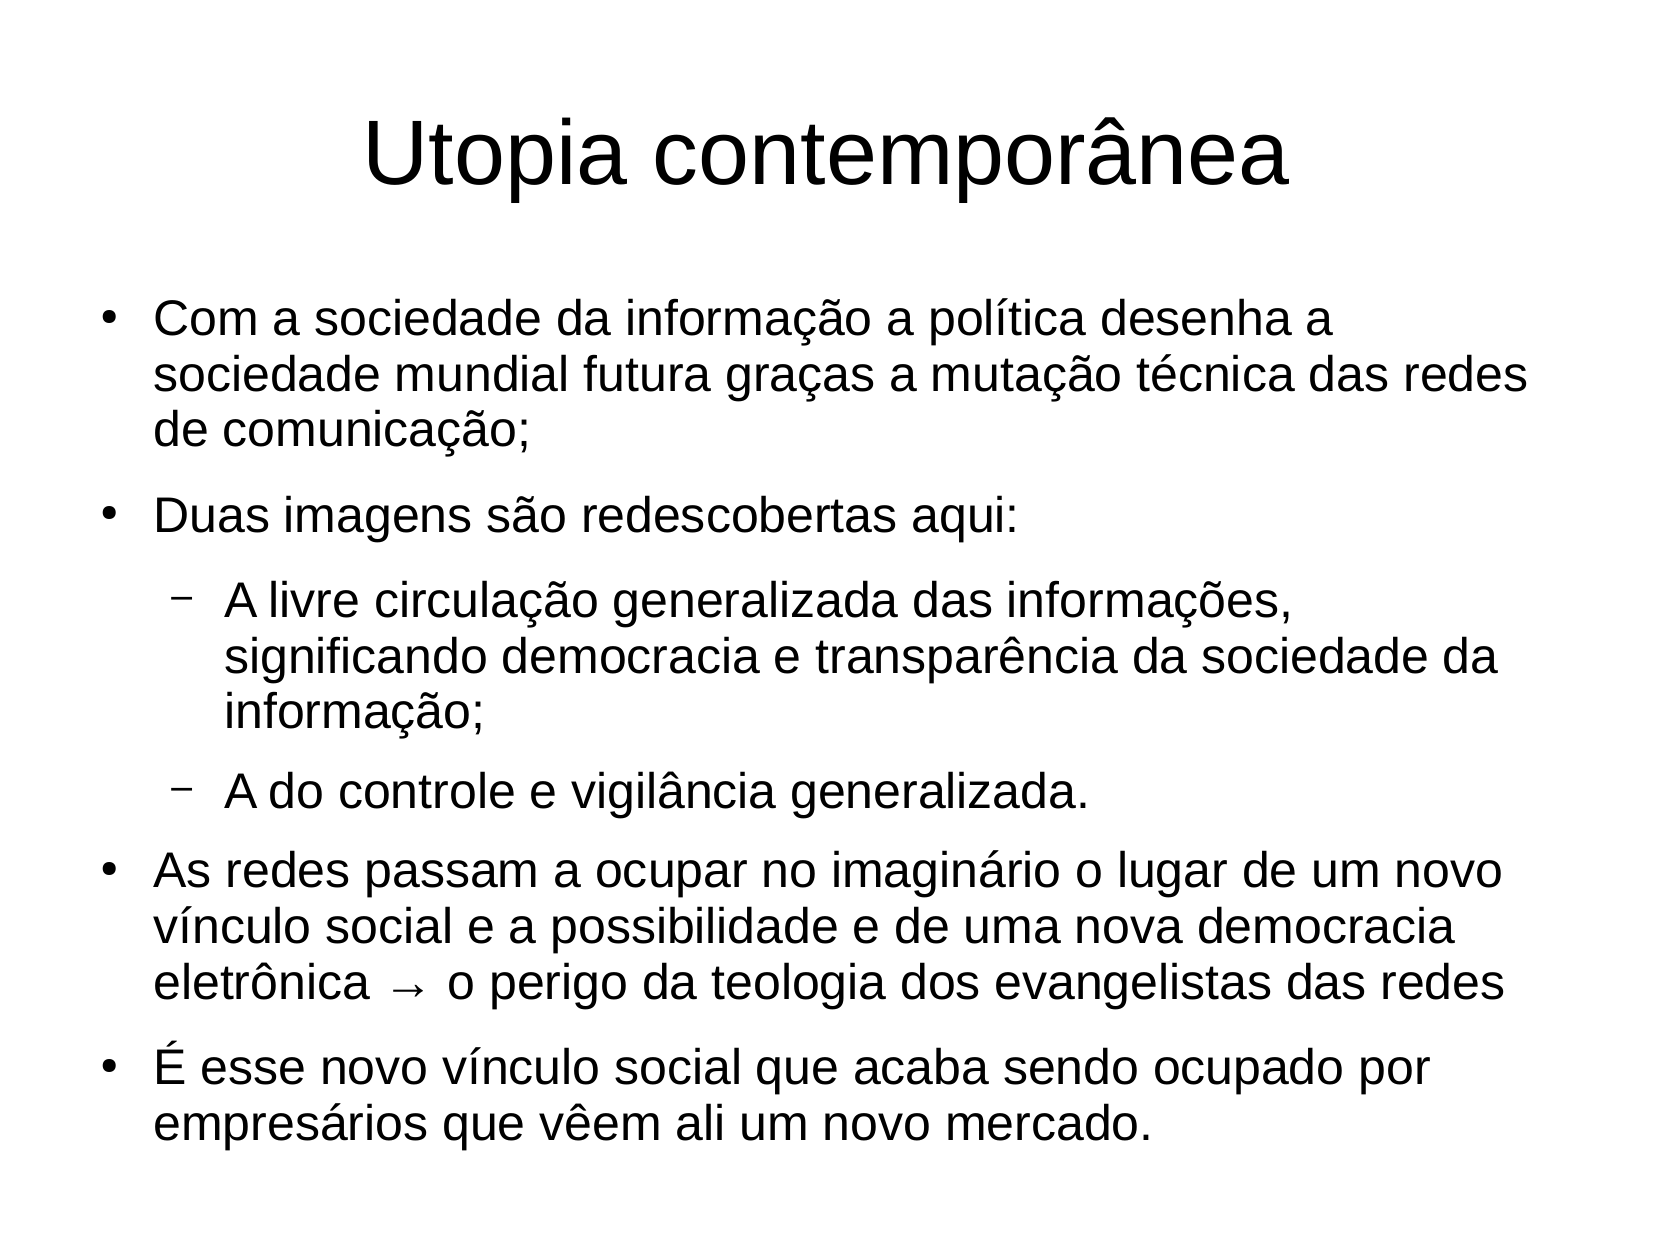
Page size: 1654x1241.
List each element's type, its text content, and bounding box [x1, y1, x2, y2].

list Com a sociedade da informação a política desenha a sociedade mundial futura graças a mutação técnica das redes de comunicação; Duas imagens são redescobertas aqui: A livre circulação generalizada das informações, significando democracia e transparência da sociedade da informação; A do controle e vigilância generalizada. As redes passam a ocupar no imaginário o lugar de um novo vínculo social e a possibilidade e de uma nova democracia eletrônica → o perigo da teologia dos evangelistas das redes É esse novo vínculo social que acaba sendo ocupado por empresários que vêem ali um novo mercado. [82, 290, 1571, 1151]
title Utopia contemporânea [82, 49, 1571, 257]
